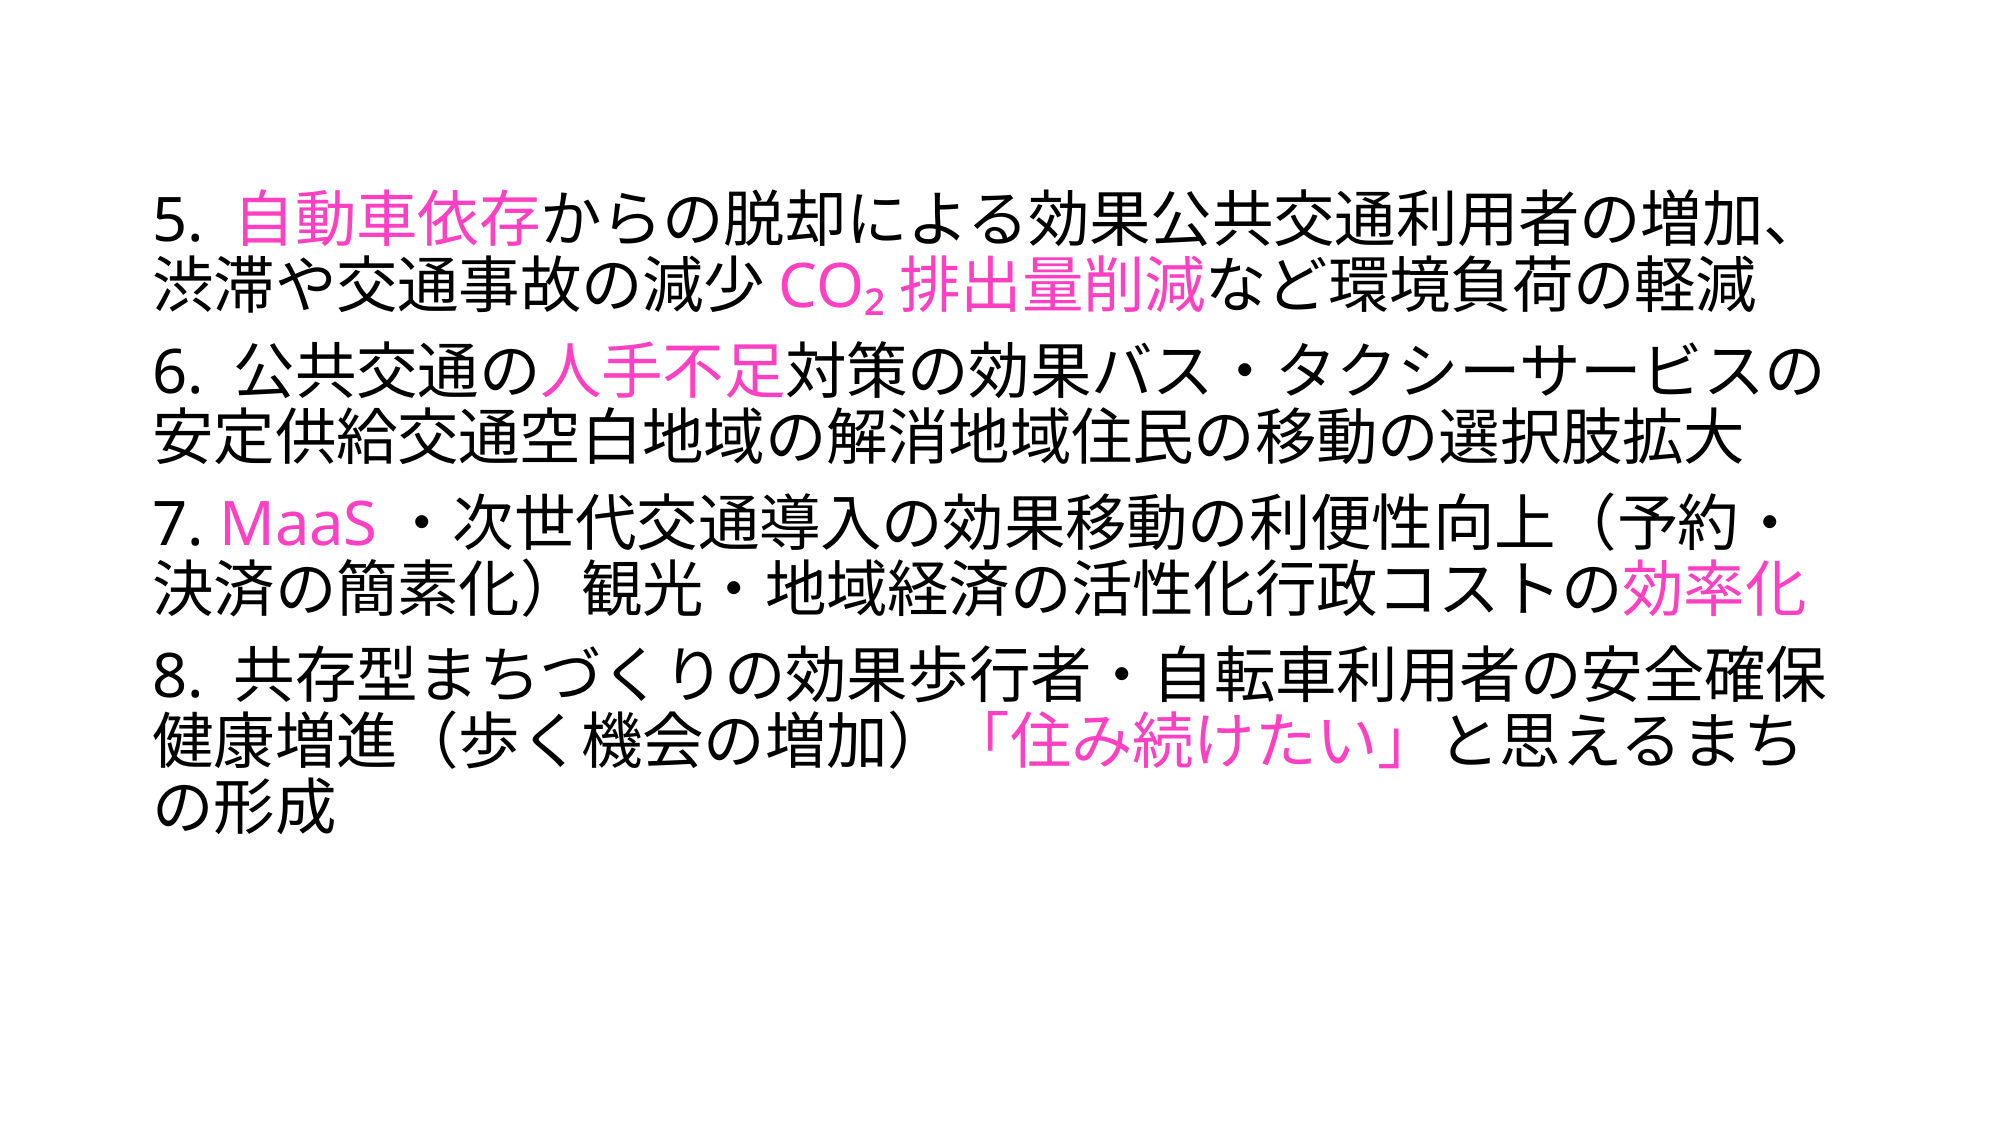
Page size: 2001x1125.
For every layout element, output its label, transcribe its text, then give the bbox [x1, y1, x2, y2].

list 5. 自動車依存からの脱却による効果公共交通利用者の増加、渋滞や交通事故の減少CO₂排出量削減など環境負荷の軽減 6. 公共交通の人手不足対策の効果バス・タクシーサービスの安定供給交通空白地域の解消地域住民の移動の選択肢拡大 7. MaaS・次世代交通導入の効果移動の利便性向上（予約・決済の簡素化）観光・地域経済の活性化行政コストの効率化 8. 共存型まちづくりの効果歩行者・自転車利用者の安全確保健康増進（歩く機会の増加）「住み続けたい」と思えるまちの形成 [137, 180, 1863, 1014]
